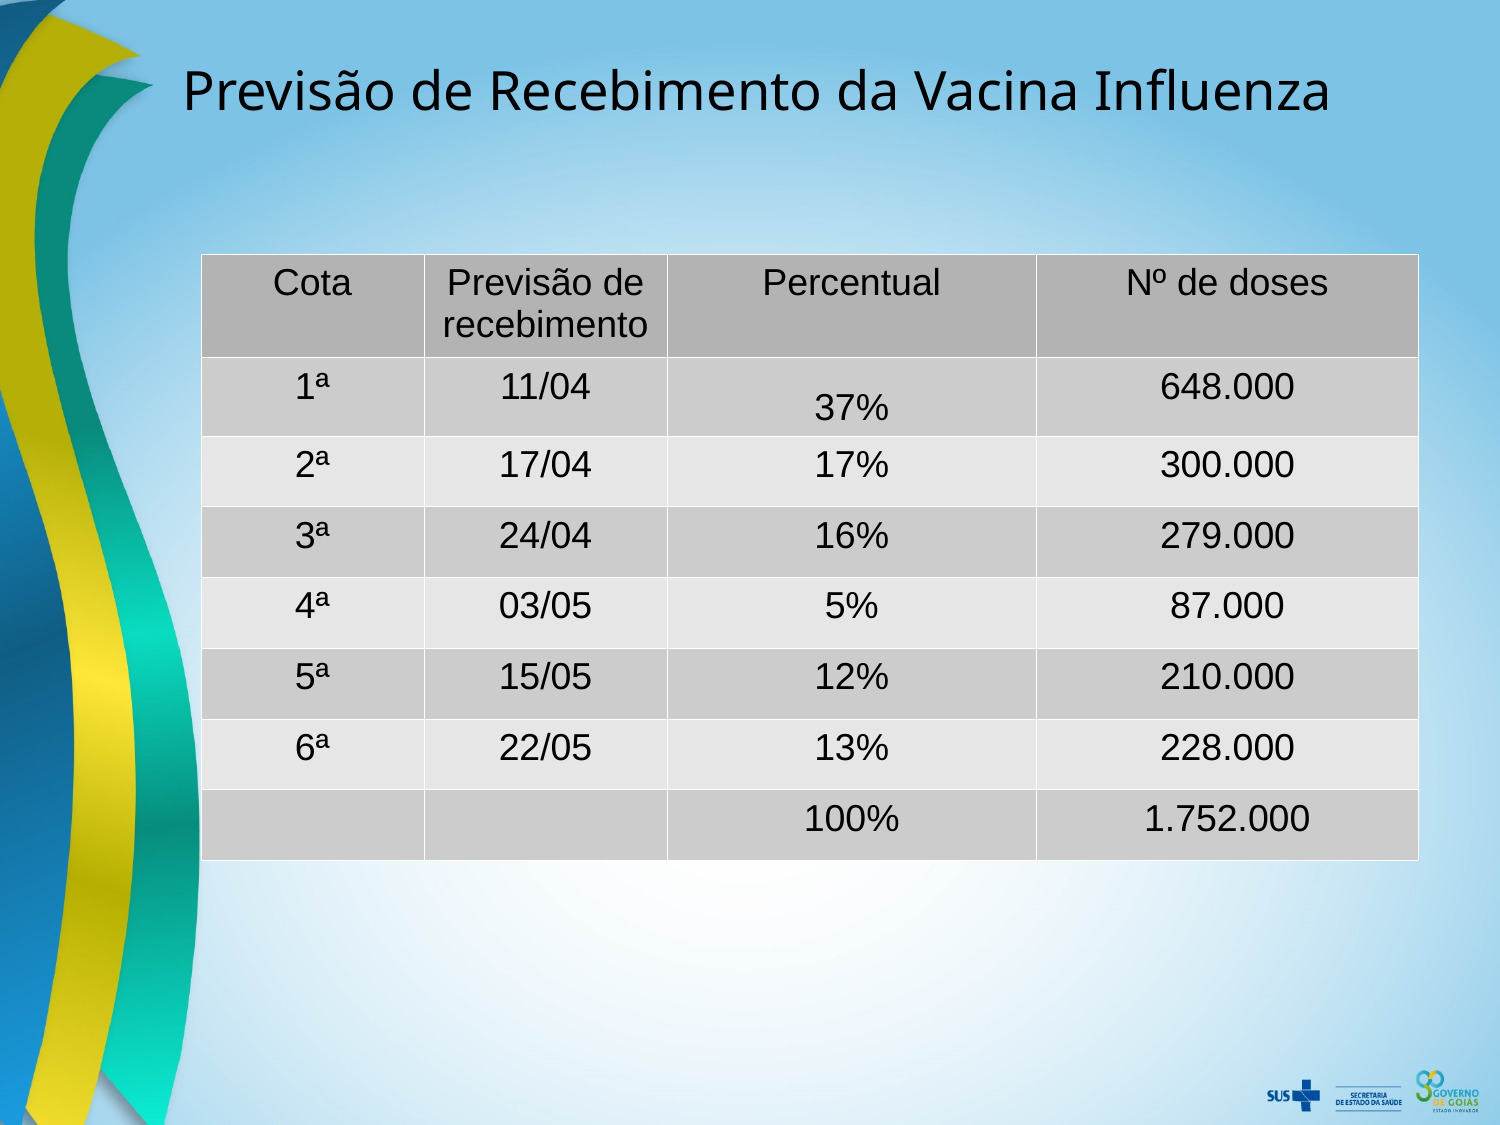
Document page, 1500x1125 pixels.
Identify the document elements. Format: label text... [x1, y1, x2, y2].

picture [0, 0, 1500, 1125]
table_cell 17/04 [425, 437, 667, 506]
table_cell 16% [668, 507, 1036, 577]
table_cell 100% [668, 790, 1036, 860]
table_cell 1ª [202, 358, 424, 436]
table_cell 17% [668, 437, 1036, 506]
table_cell 5ª [202, 649, 424, 719]
table_cell 228.000 [1037, 720, 1418, 789]
table_cell 22/05 [425, 720, 667, 789]
table_cell 2ª [202, 437, 424, 506]
table_cell 4ª [202, 578, 424, 648]
table_cell 6ª [202, 720, 424, 789]
table_cell 210.000 [1037, 649, 1418, 719]
table_cell 87.000 [1037, 578, 1418, 648]
table_cell 11/04 [425, 358, 667, 436]
table_cell 3ª [202, 507, 424, 577]
table_cell 15/05 [425, 649, 667, 719]
table_cell 279.000 [1037, 507, 1418, 577]
table_cell 37% [668, 358, 1036, 436]
table_cell 648.000 [1037, 358, 1418, 436]
table_cell 300.000 [1037, 437, 1418, 506]
table_header Nº de doses [1037, 255, 1418, 357]
table_header Cota [202, 255, 424, 357]
text_box Previsão de Recebimento da Vacina Influenza [106, 45, 1410, 211]
table_cell [202, 790, 424, 860]
table_cell [425, 790, 667, 860]
table_cell 1.752.000 [1037, 790, 1418, 860]
table_cell 12% [668, 649, 1036, 719]
table_cell 5% [668, 578, 1036, 648]
table_header Previsão de recebimento [425, 255, 667, 357]
table_header Percentual [668, 255, 1036, 357]
table_cell 13% [668, 720, 1036, 789]
table_cell 24/04 [425, 507, 667, 577]
table_cell 03/05 [425, 578, 667, 648]
